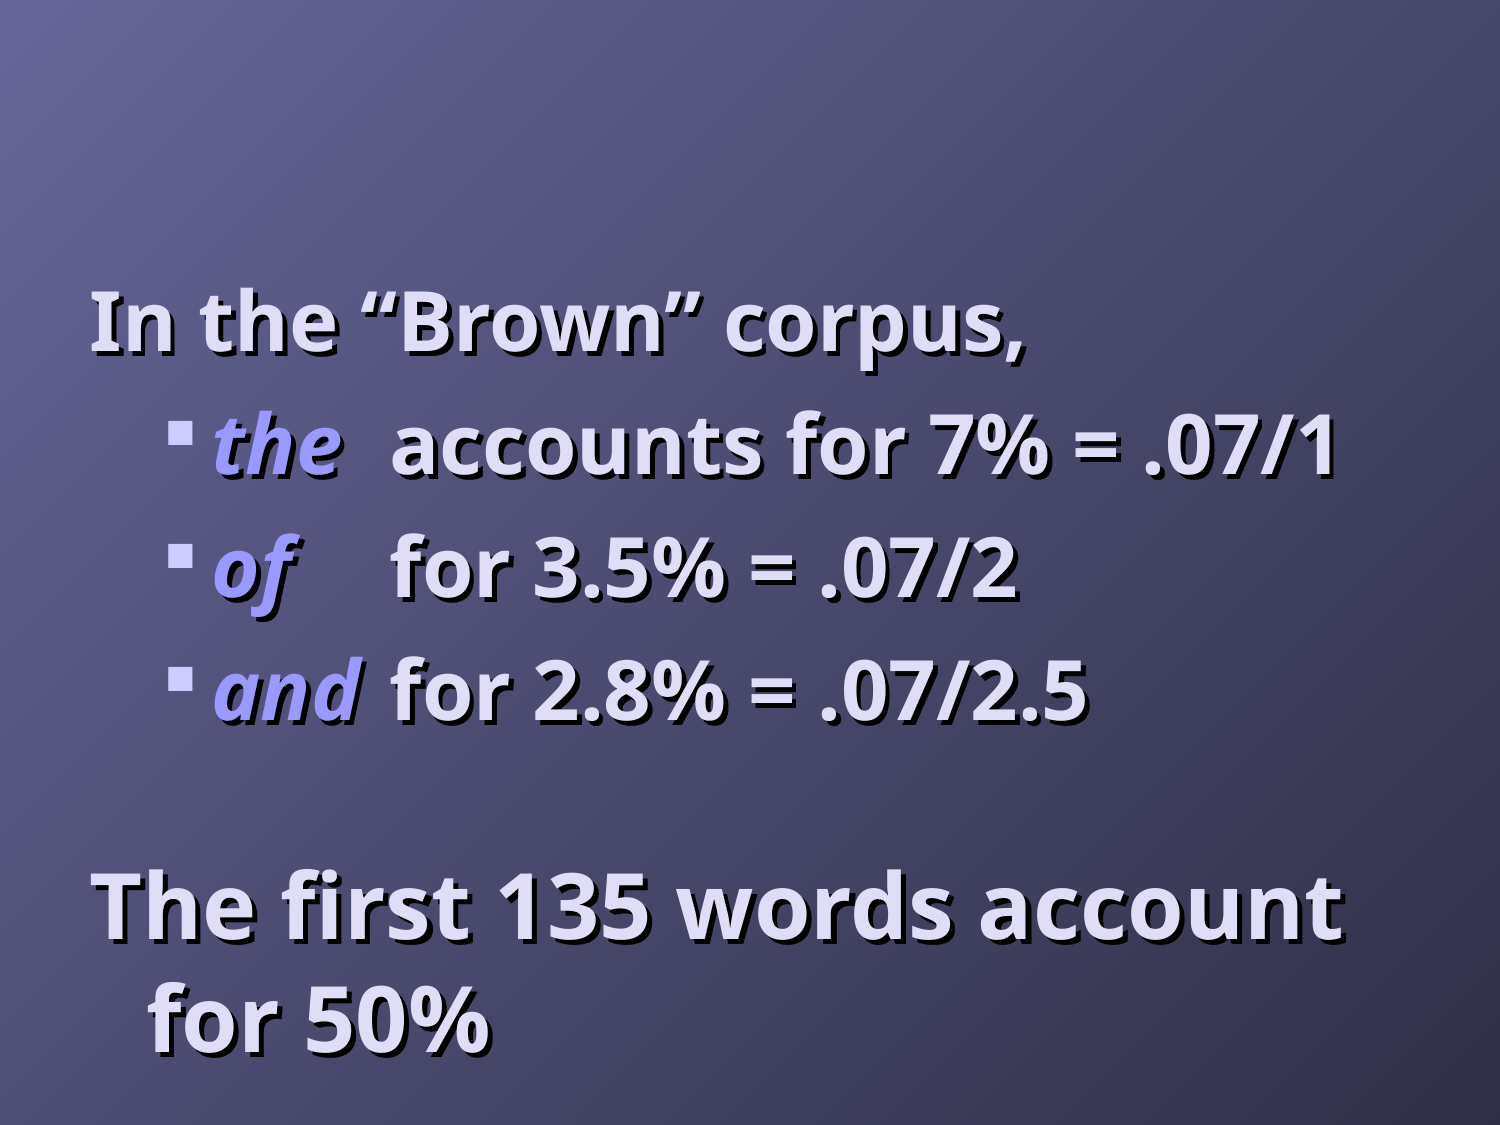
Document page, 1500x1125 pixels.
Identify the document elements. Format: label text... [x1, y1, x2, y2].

list In the “Brown” corpus, the accounts for 7% = .07/1 of for 3.5% = .07/2 and for 2.8% = .07/2.5 The first 135 words account for 50% [75, 262, 1426, 1006]
